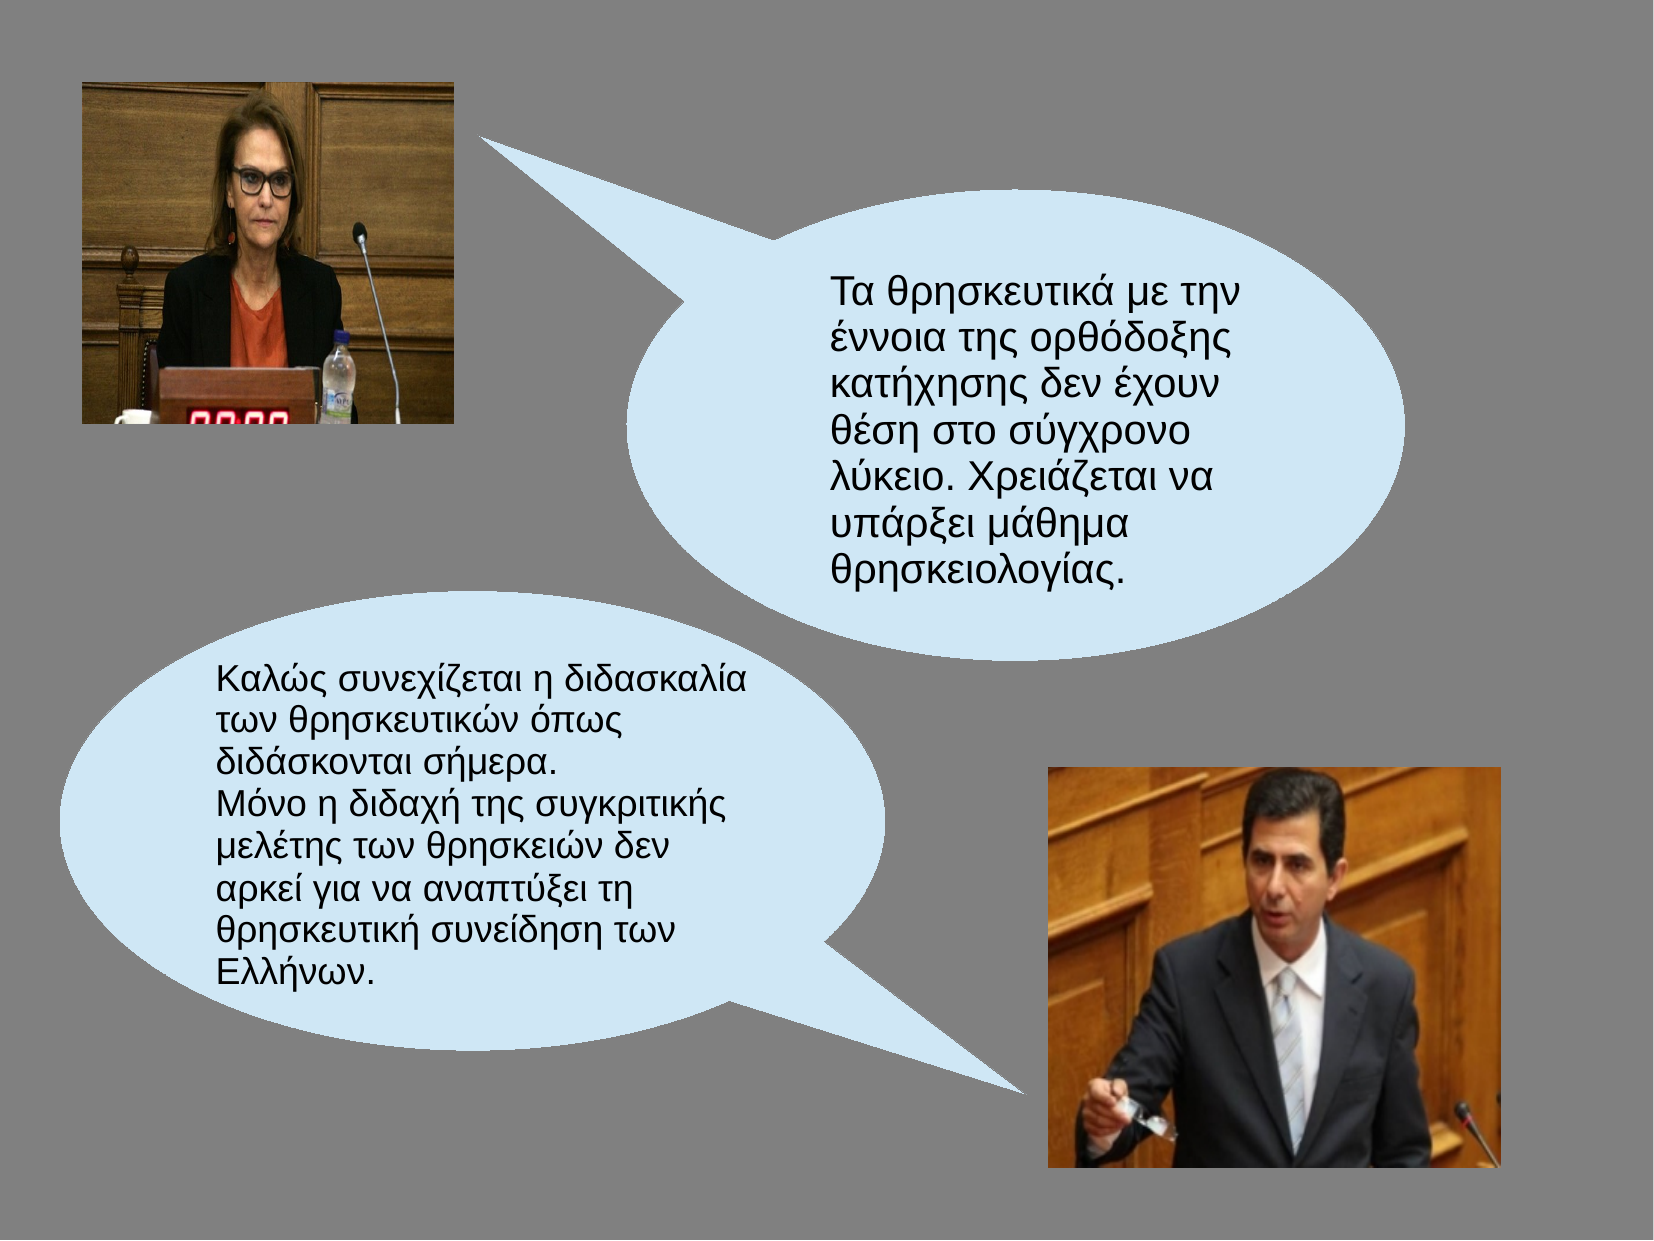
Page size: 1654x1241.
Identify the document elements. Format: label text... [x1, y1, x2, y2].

text_box [214, 659, 1028, 1096]
text_box Καλώς συνεχίζεται η διδασκαλία των θρησκευτικών όπως διδάσκονται σήμερα. Μόνο η διδαχή της συγκριτικής μελέτης των θρησκειών δεν αρκεί για να αναπτύξει τη θρησκευτική συνείδηση των Ελλήνων. [200, 649, 768, 1001]
picture [1048, 767, 1501, 1168]
text_box [1335, 289, 1406, 561]
text_box Τα θρησκευτικά με την έννοια της ορθόδοξης κατήχησης δεν έχουν θέση στο σύγχρονο λύκειο. Χρειάζεται να υπάρξει μάθημα θρησκειολογίας. [814, 259, 1335, 603]
text_box [59, 590, 748, 995]
text_box [476, 134, 1293, 662]
picture [82, 82, 454, 424]
